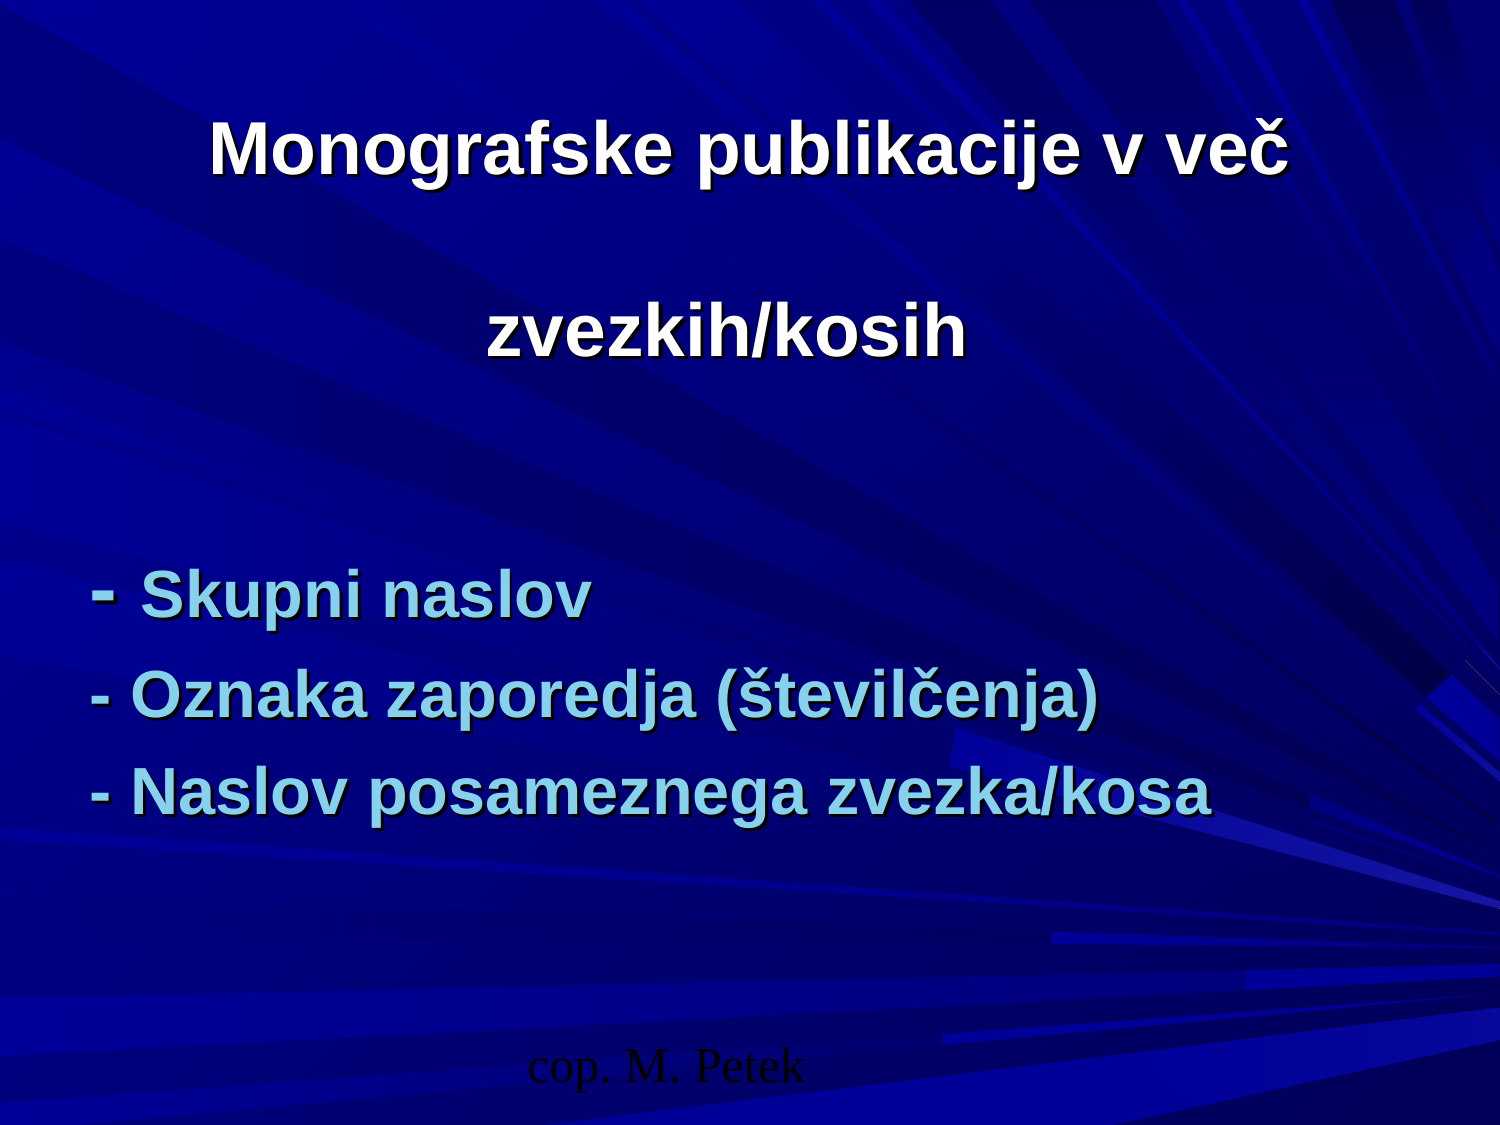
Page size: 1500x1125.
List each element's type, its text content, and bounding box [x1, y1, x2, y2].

title Monografske publikacije v več zvezkih/kosih [75, 92, 1426, 398]
list - Skupni naslov - Oznaka zaporedja (številčenja) - Naslov posameznega zvezka/kosa [75, 527, 1426, 1006]
